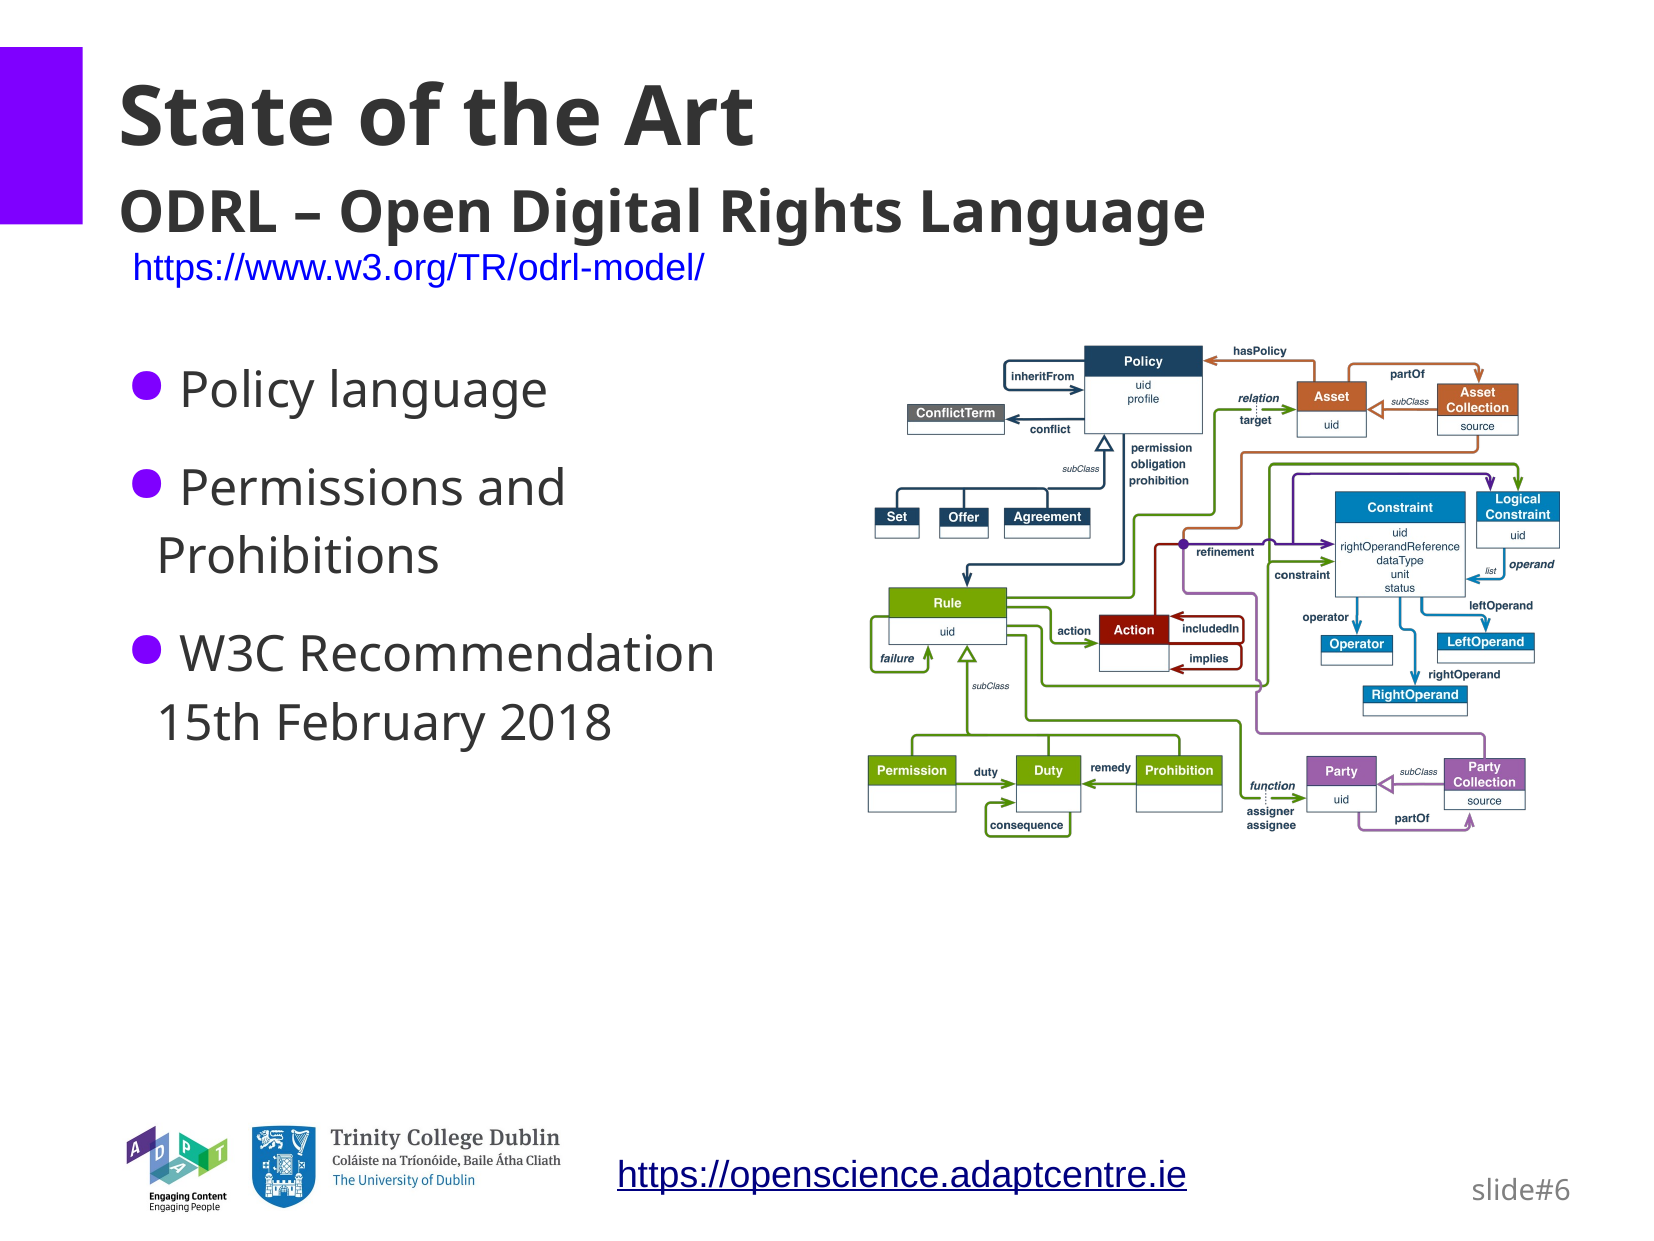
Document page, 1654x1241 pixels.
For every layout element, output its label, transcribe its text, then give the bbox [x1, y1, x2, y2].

picture [1528, 495, 1540, 503]
picture [867, 335, 1560, 851]
list Policy language Permissions and Prohibitions W3C Recommendation 15th February 2018 [118, 354, 810, 1074]
picture [248, 1122, 564, 1211]
picture [1486, 510, 1492, 517]
picture [106, 1098, 247, 1239]
title State of the Art ODRL – Open Digital Rights Language [118, 49, 1571, 257]
picture [1496, 495, 1502, 503]
picture [1509, 495, 1527, 506]
text_box https://www.w3.org/TR/odrl-model/ [117, 238, 756, 325]
